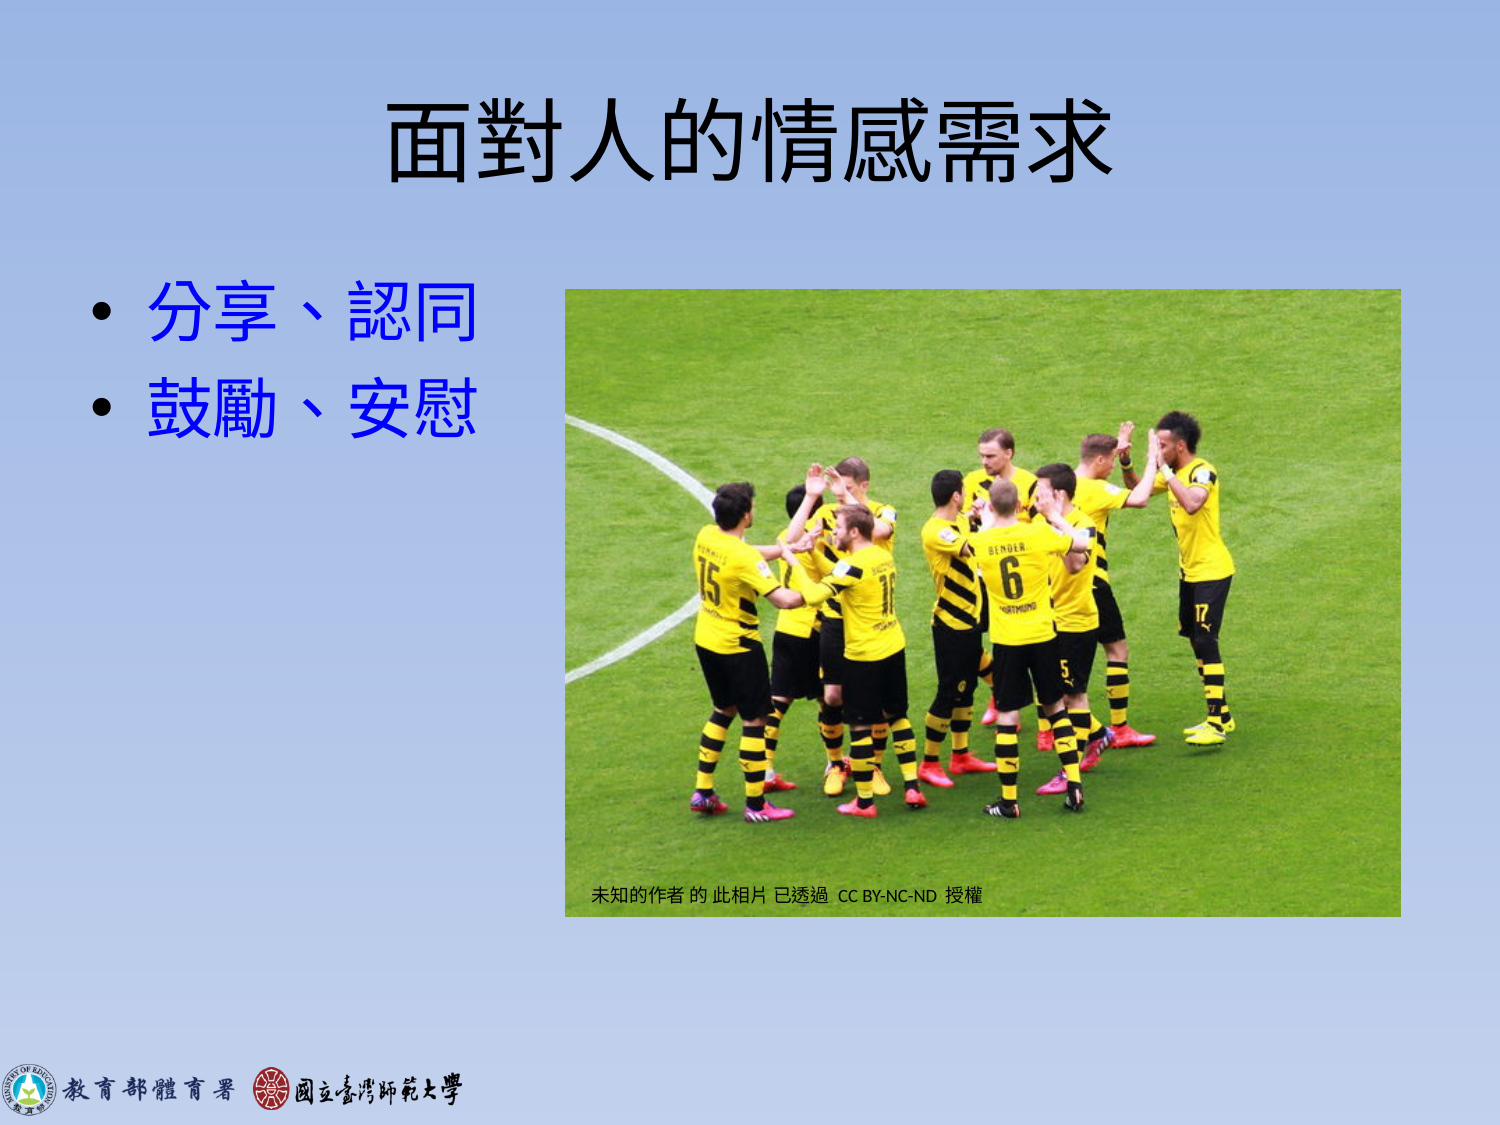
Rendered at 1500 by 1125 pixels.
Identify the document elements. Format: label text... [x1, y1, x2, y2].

title 面對人的情感需求 [75, 45, 1426, 233]
text_box 未知的作者 的 此相片 已透過 CC BY-NC-ND 授權 [576, 876, 1401, 914]
picture [565, 289, 1401, 917]
list 分享、認同 鼓勵、安慰 [75, 262, 1426, 1005]
